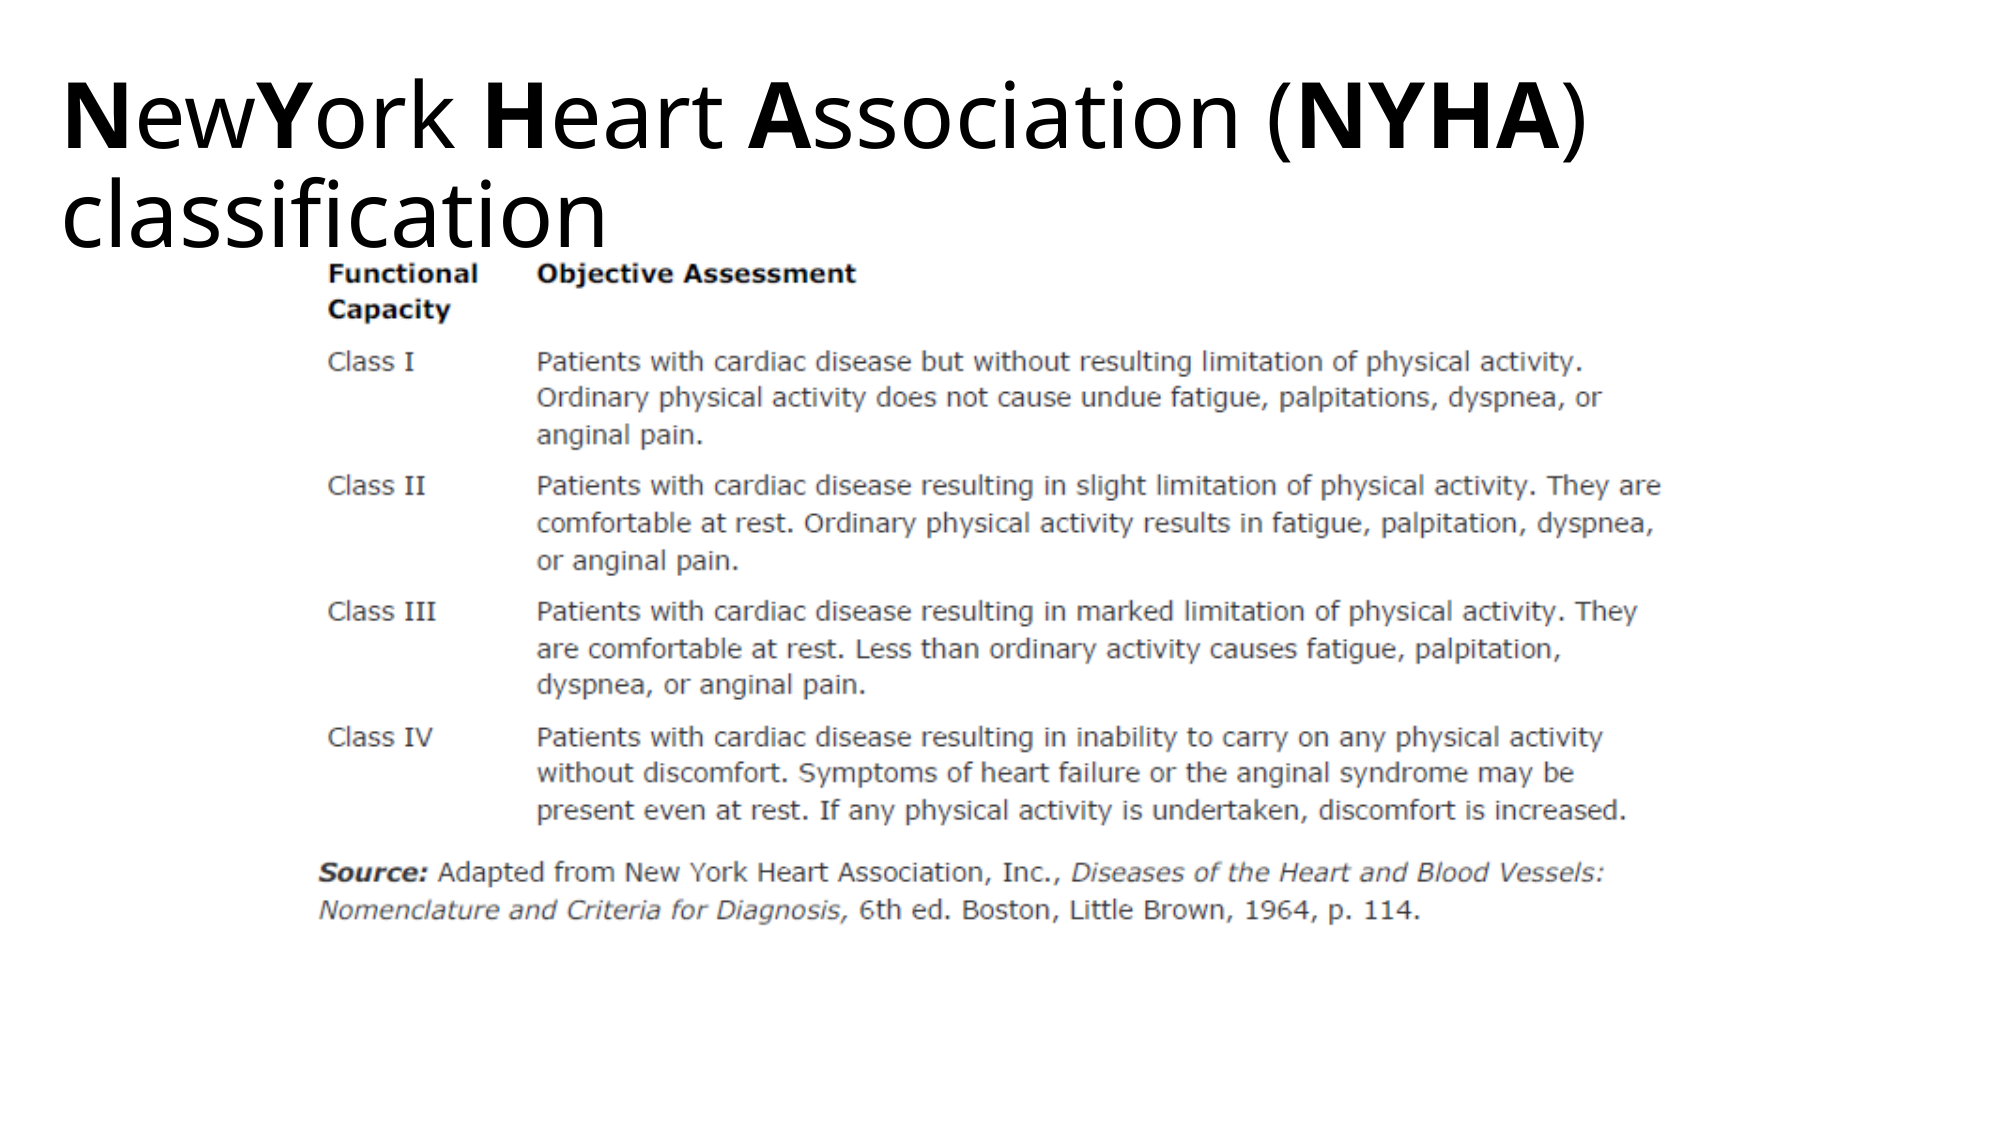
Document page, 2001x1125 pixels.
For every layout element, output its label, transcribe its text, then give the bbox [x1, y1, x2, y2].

title NewYork Heart Association (NYHA) classification [45, 59, 1863, 278]
picture [314, 255, 1683, 929]
